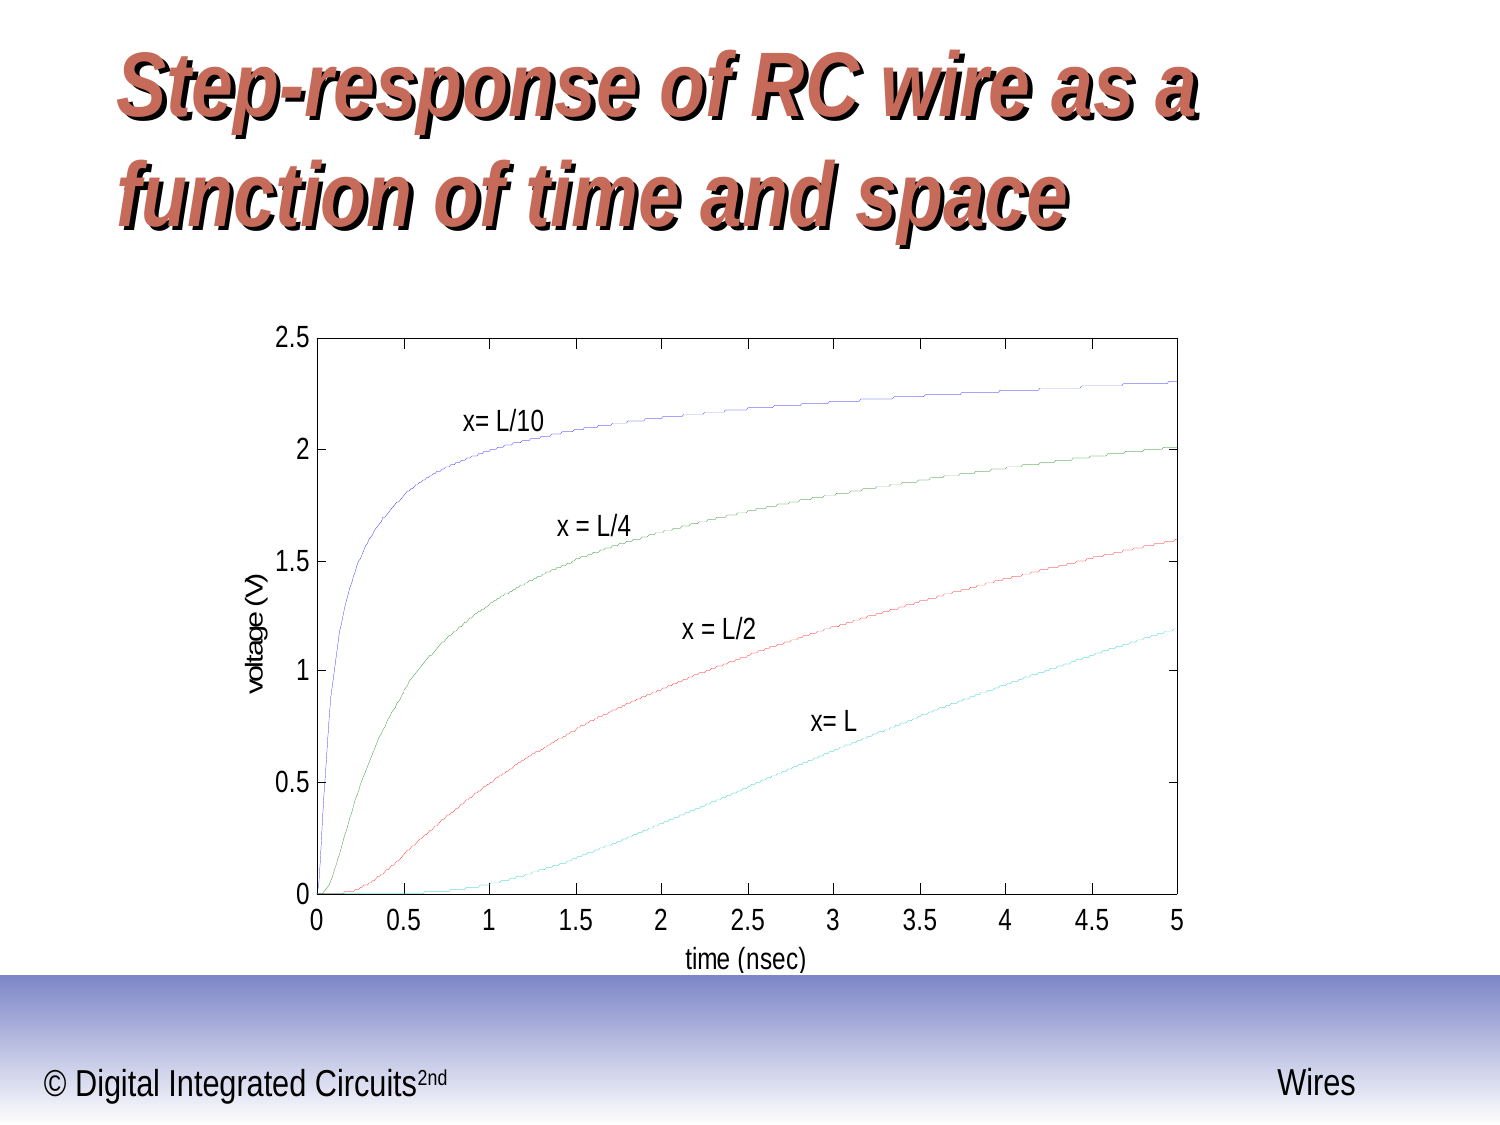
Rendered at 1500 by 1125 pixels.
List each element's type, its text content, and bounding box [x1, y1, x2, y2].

picture [172, 285, 1286, 973]
title Step-response of RC wire as a function of time and space [101, 17, 1377, 252]
